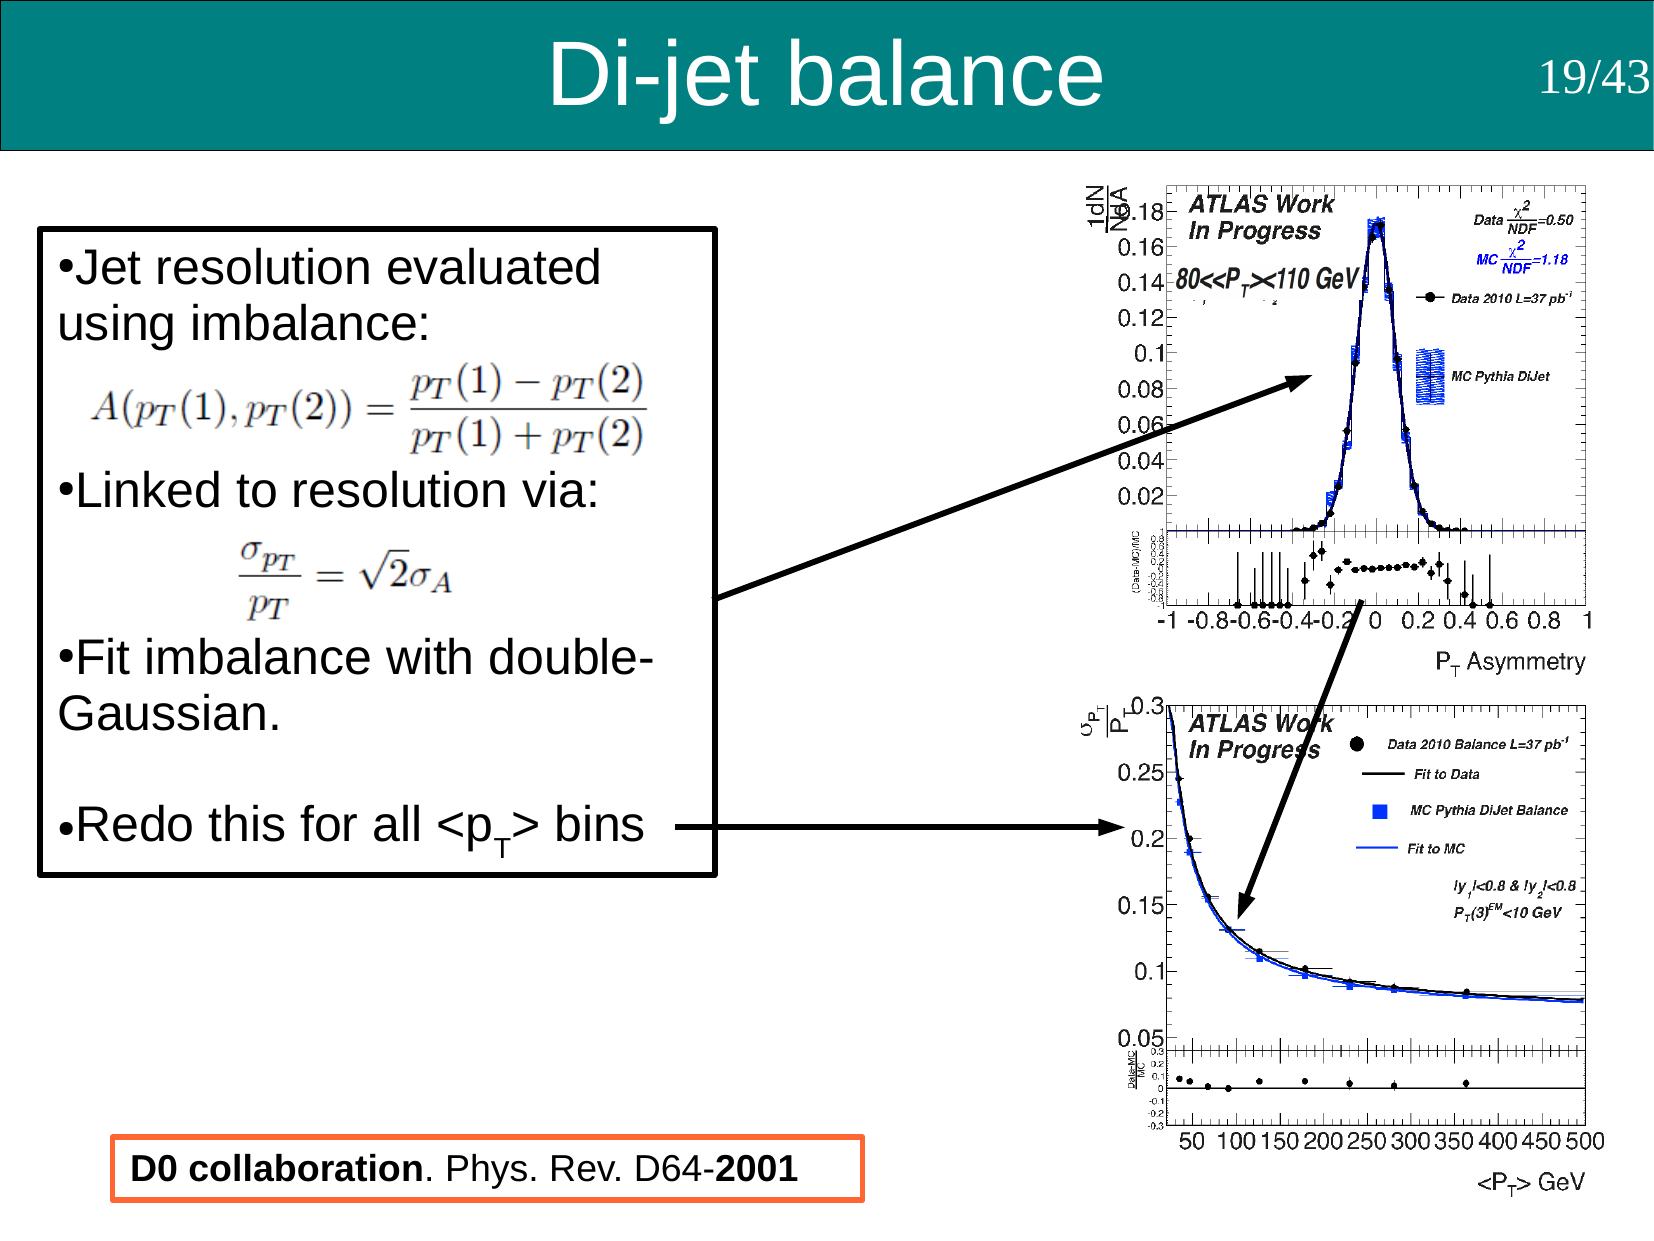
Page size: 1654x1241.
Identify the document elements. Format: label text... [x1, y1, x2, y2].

picture [1081, 158, 1613, 1211]
title Di-jet balance [82, 22, 1571, 126]
picture [225, 522, 469, 632]
text_box Jet resolution evaluated using imbalance: Linked to resolution via: Fit imbalance with double-Gaussian. Redo this for all <pT> bins [39, 228, 715, 875]
text_box D0 collaboration. Phys. Rev. D64-2001 [112, 1137, 863, 1201]
